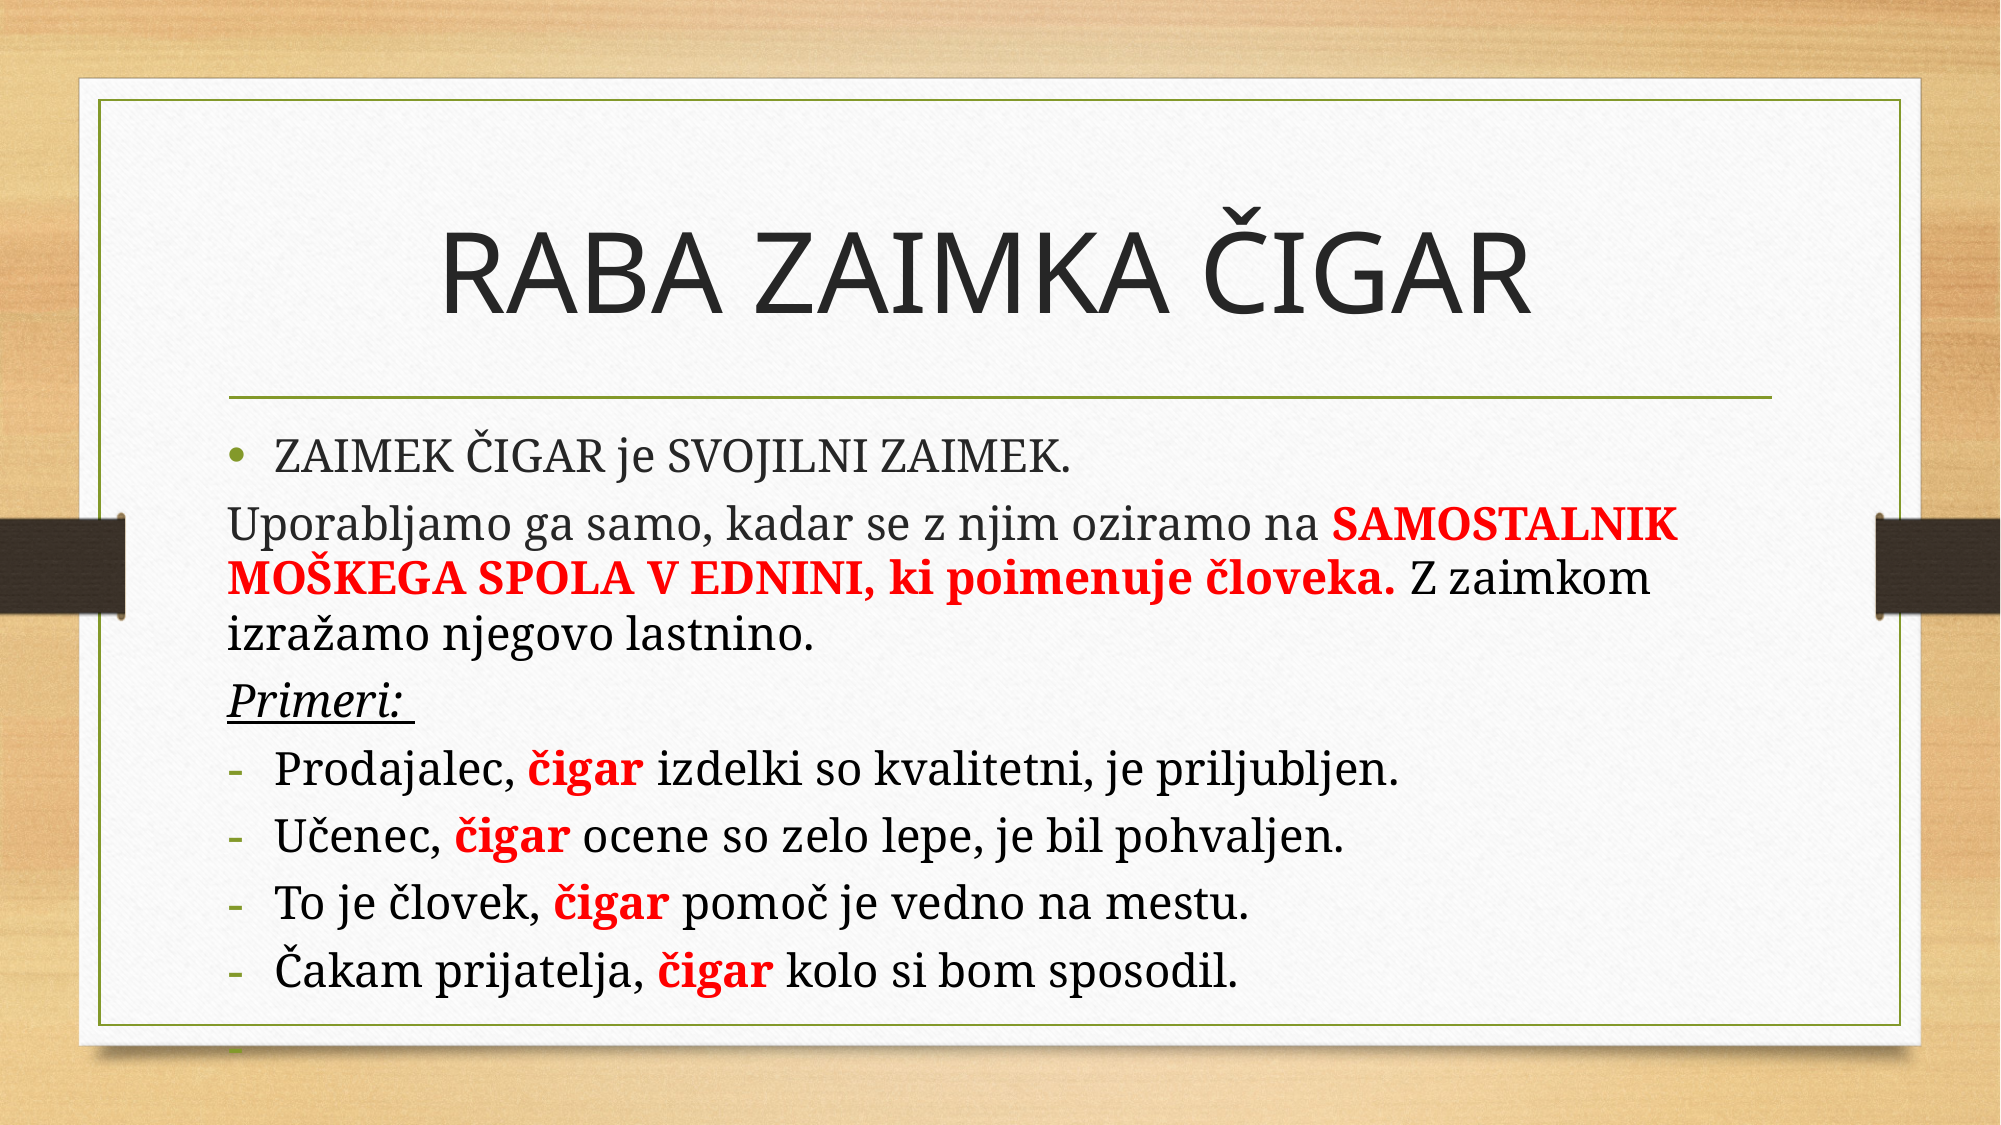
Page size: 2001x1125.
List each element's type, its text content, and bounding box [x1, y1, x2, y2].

list ZAIMEK ČIGAR je SVOJILNI ZAIMEK. Uporabljamo ga samo, kadar se z njim oziramo na SAMOSTALNIK MOŠKEGA SPOLA V EDNINI, ki poimenuje človeka. Z zaimkom izražamo njegovo lastnino. Primeri: Prodajalec, čigar izdelki so kvalitetni, je priljubljen. Učenec, čigar ocene so zelo lepe, je bil pohvaljen. To je človek, čigar pomoč je vedno na mestu. Čakam prijatelja, čigar kolo si bom sposodil. [212, 419, 1788, 1079]
title RABA ZAIMKA ČIGAR [212, 161, 1788, 376]
